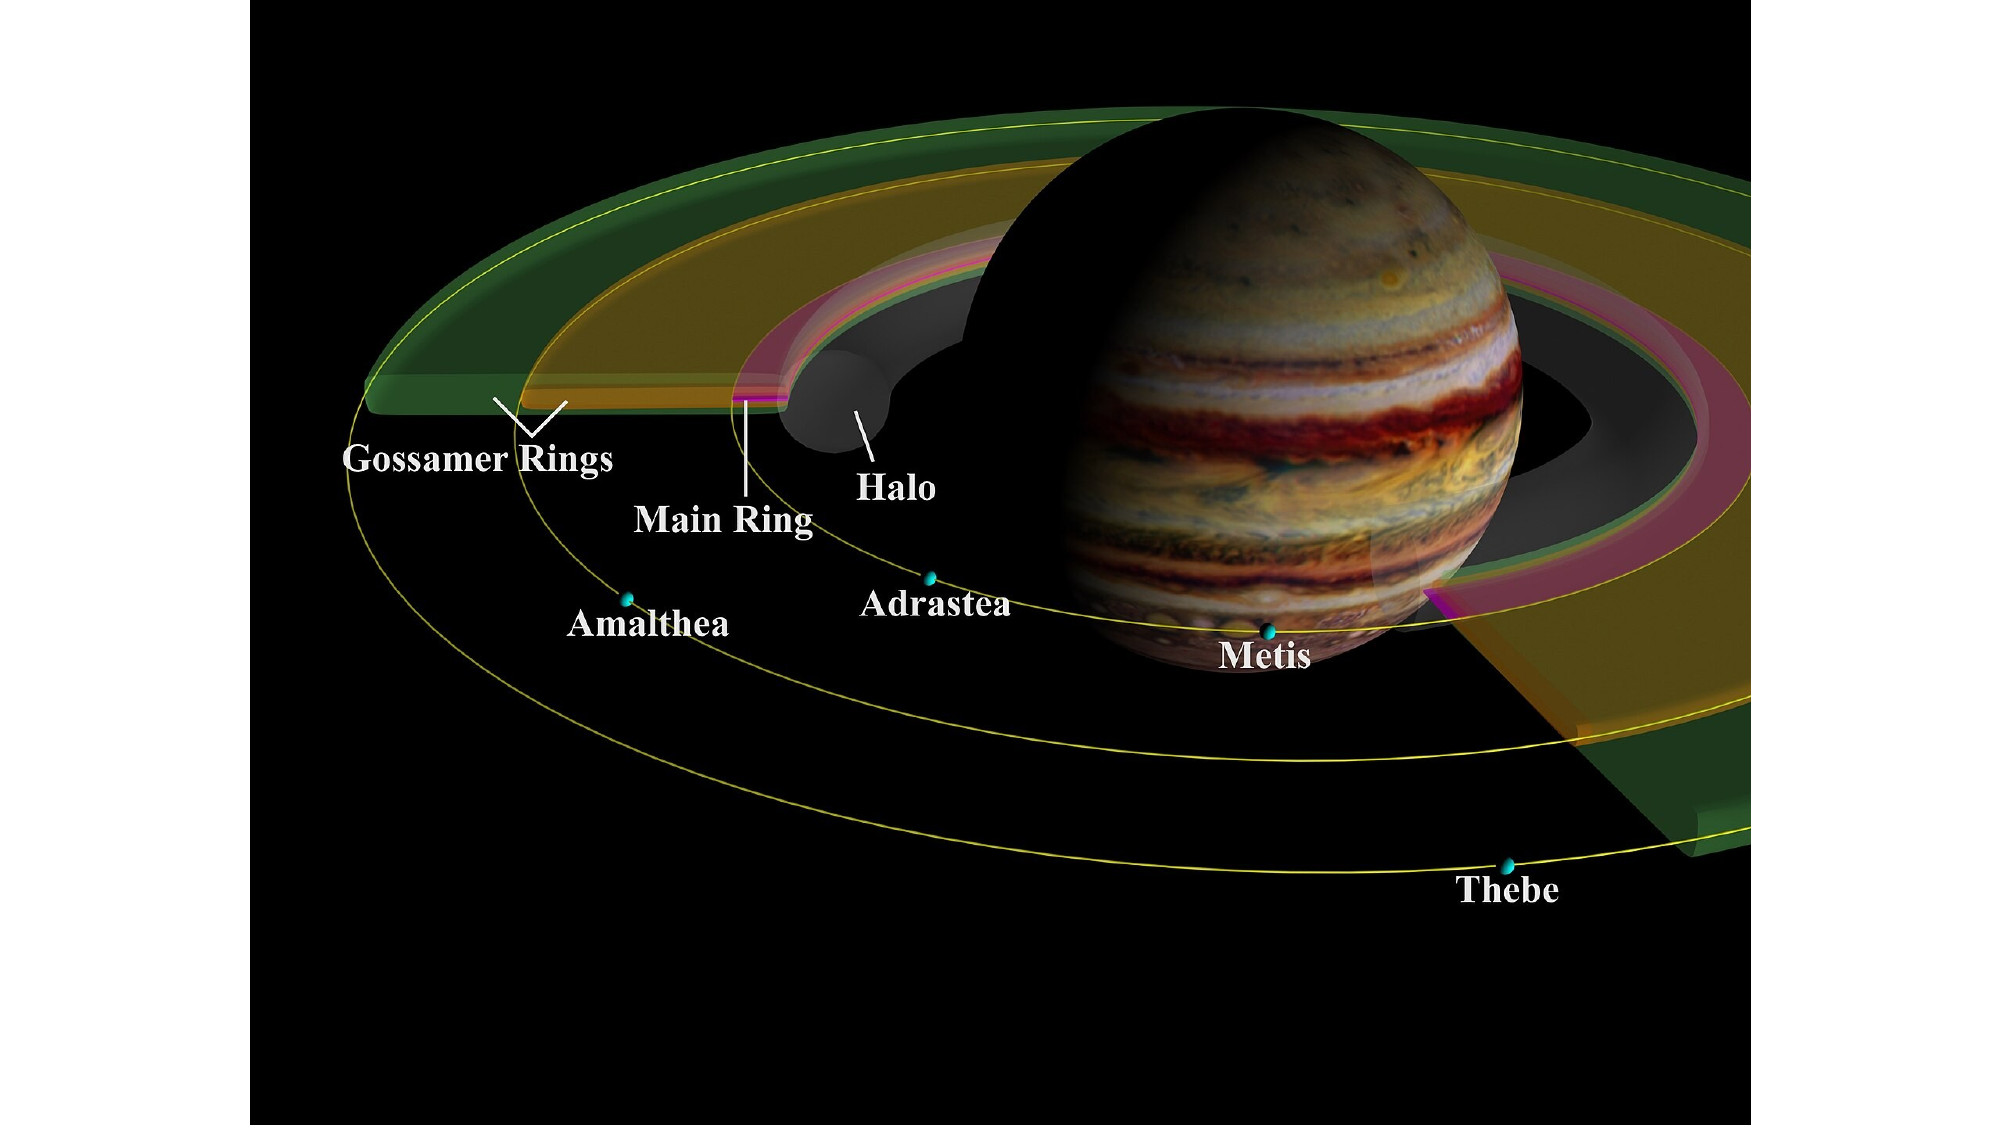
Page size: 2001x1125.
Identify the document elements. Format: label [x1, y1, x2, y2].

picture [250, 0, 1751, 1125]
